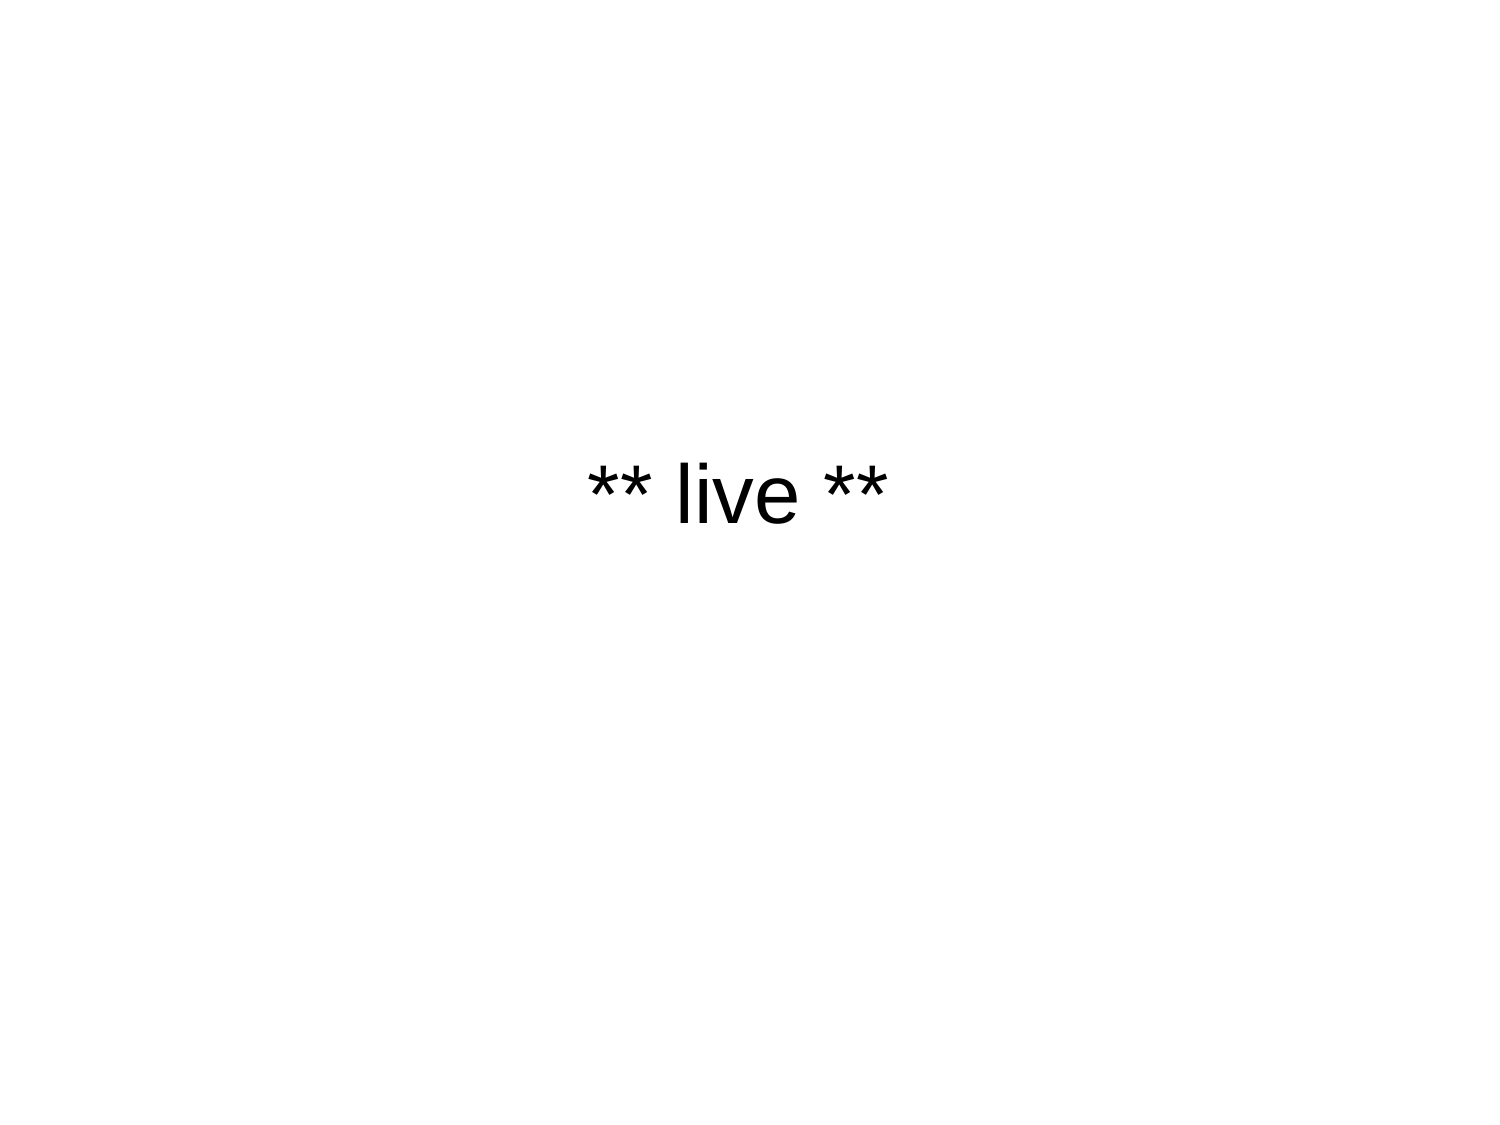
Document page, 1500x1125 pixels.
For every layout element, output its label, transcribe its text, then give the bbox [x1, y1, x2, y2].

text_box ** live ** [573, 432, 905, 549]
